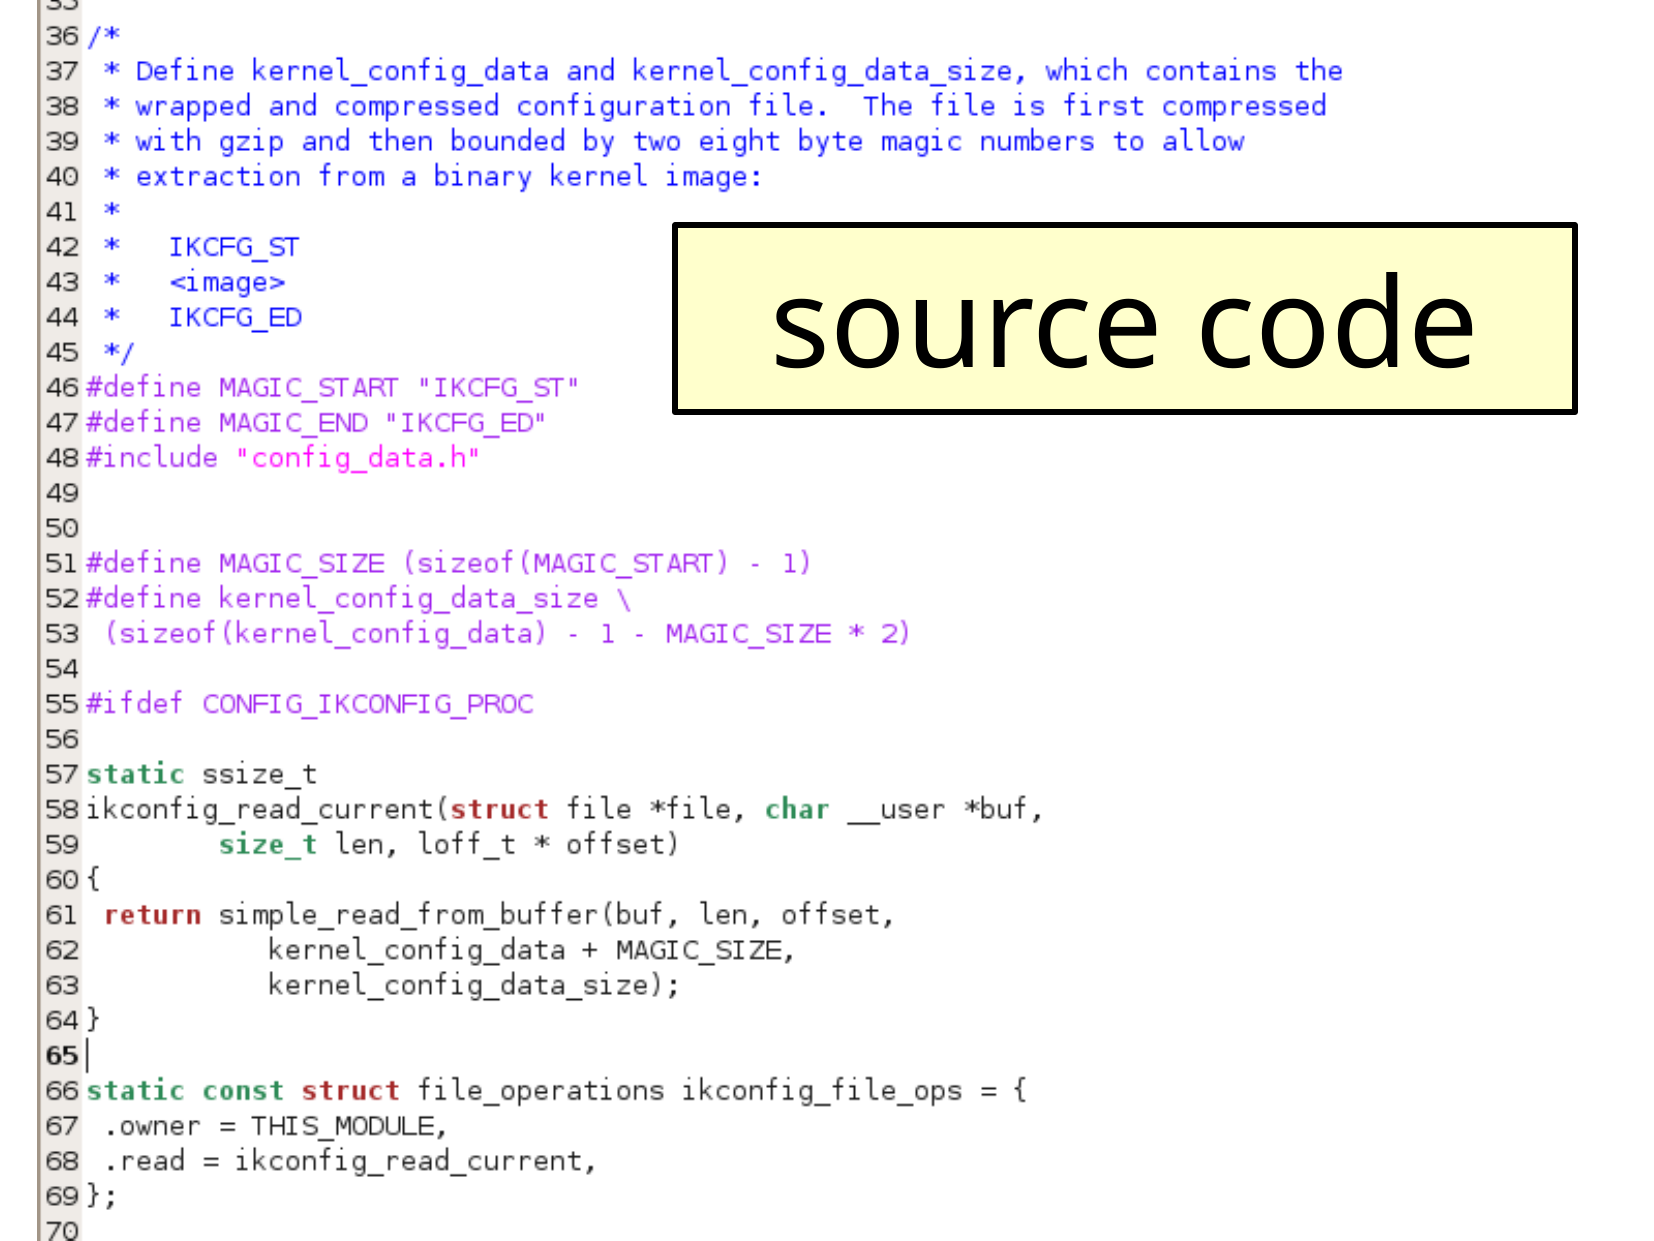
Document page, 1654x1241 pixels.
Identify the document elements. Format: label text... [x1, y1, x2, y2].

text_box source code [675, 224, 1576, 413]
picture [37, 0, 1400, 1241]
